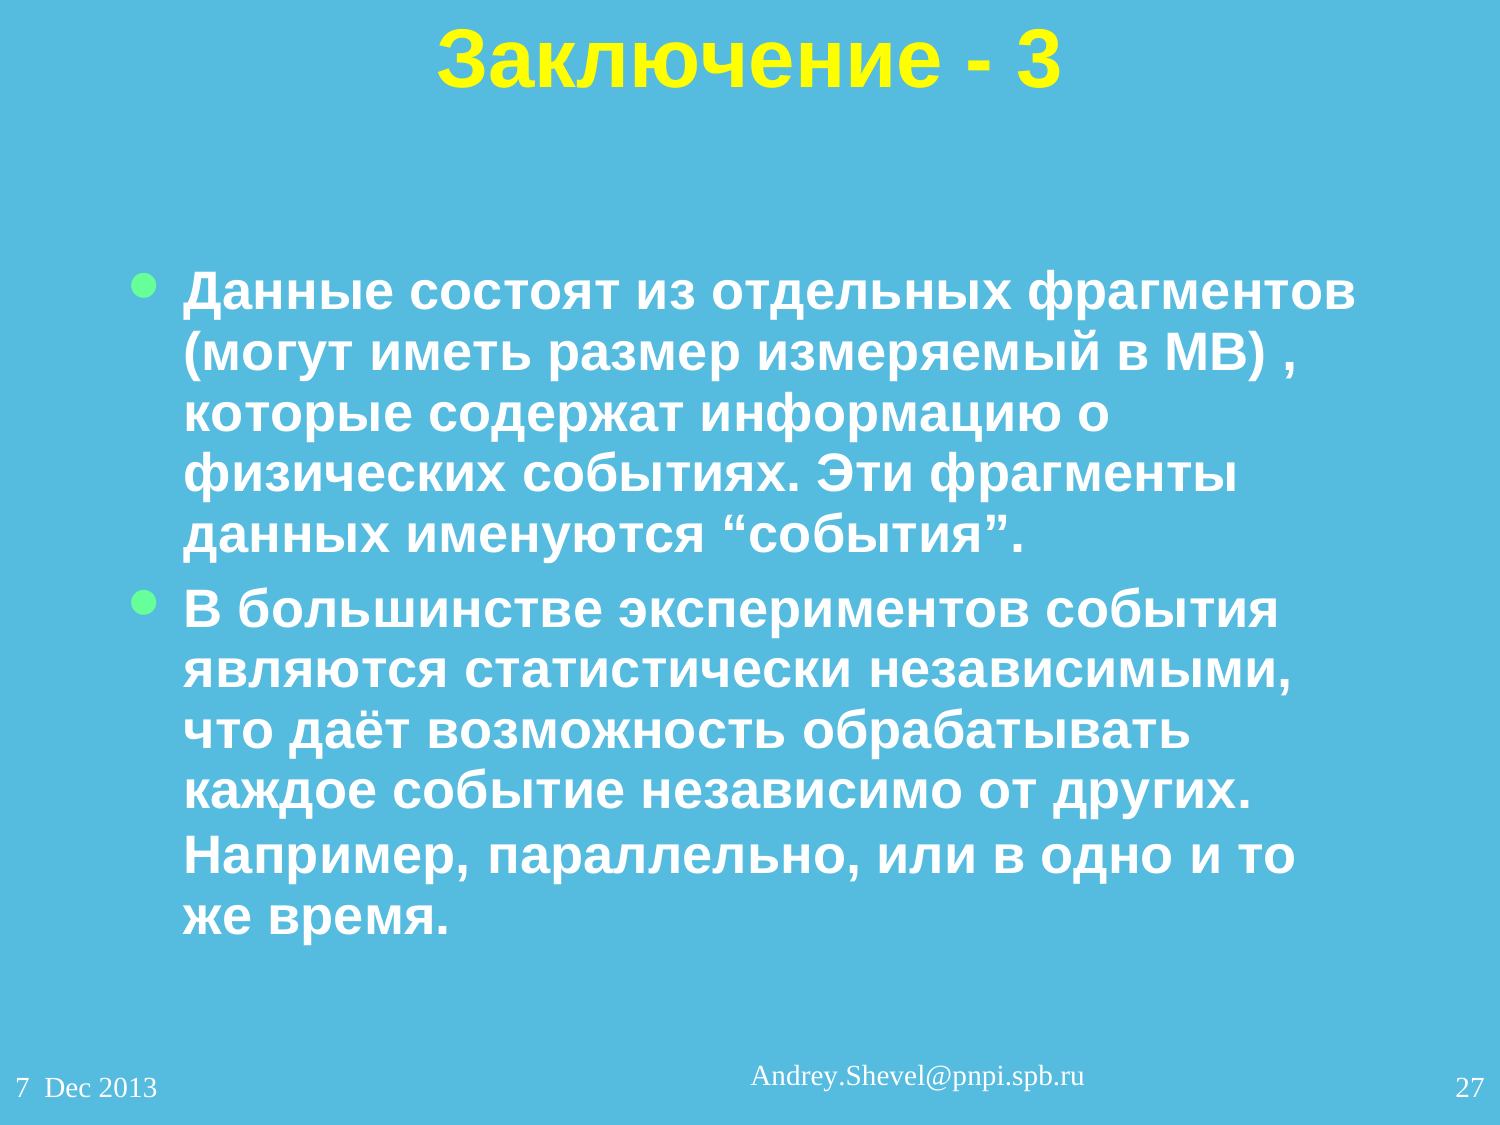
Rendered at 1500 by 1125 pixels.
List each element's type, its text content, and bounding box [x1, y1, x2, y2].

title Заключение - 3 [112, 4, 1388, 114]
list Данные состоят из отдельных фрагментов (могут иметь размер измеряемый в MB) , которые содержат информацию о физических событиях. Эти фрагменты данных именуются “события”. В большинстве экспериментов события являются статистически независимыми, что даёт возможность обрабатывать каждое событие независимо от других. Например, параллельно, или в одно и то же время. [112, 253, 1388, 996]
